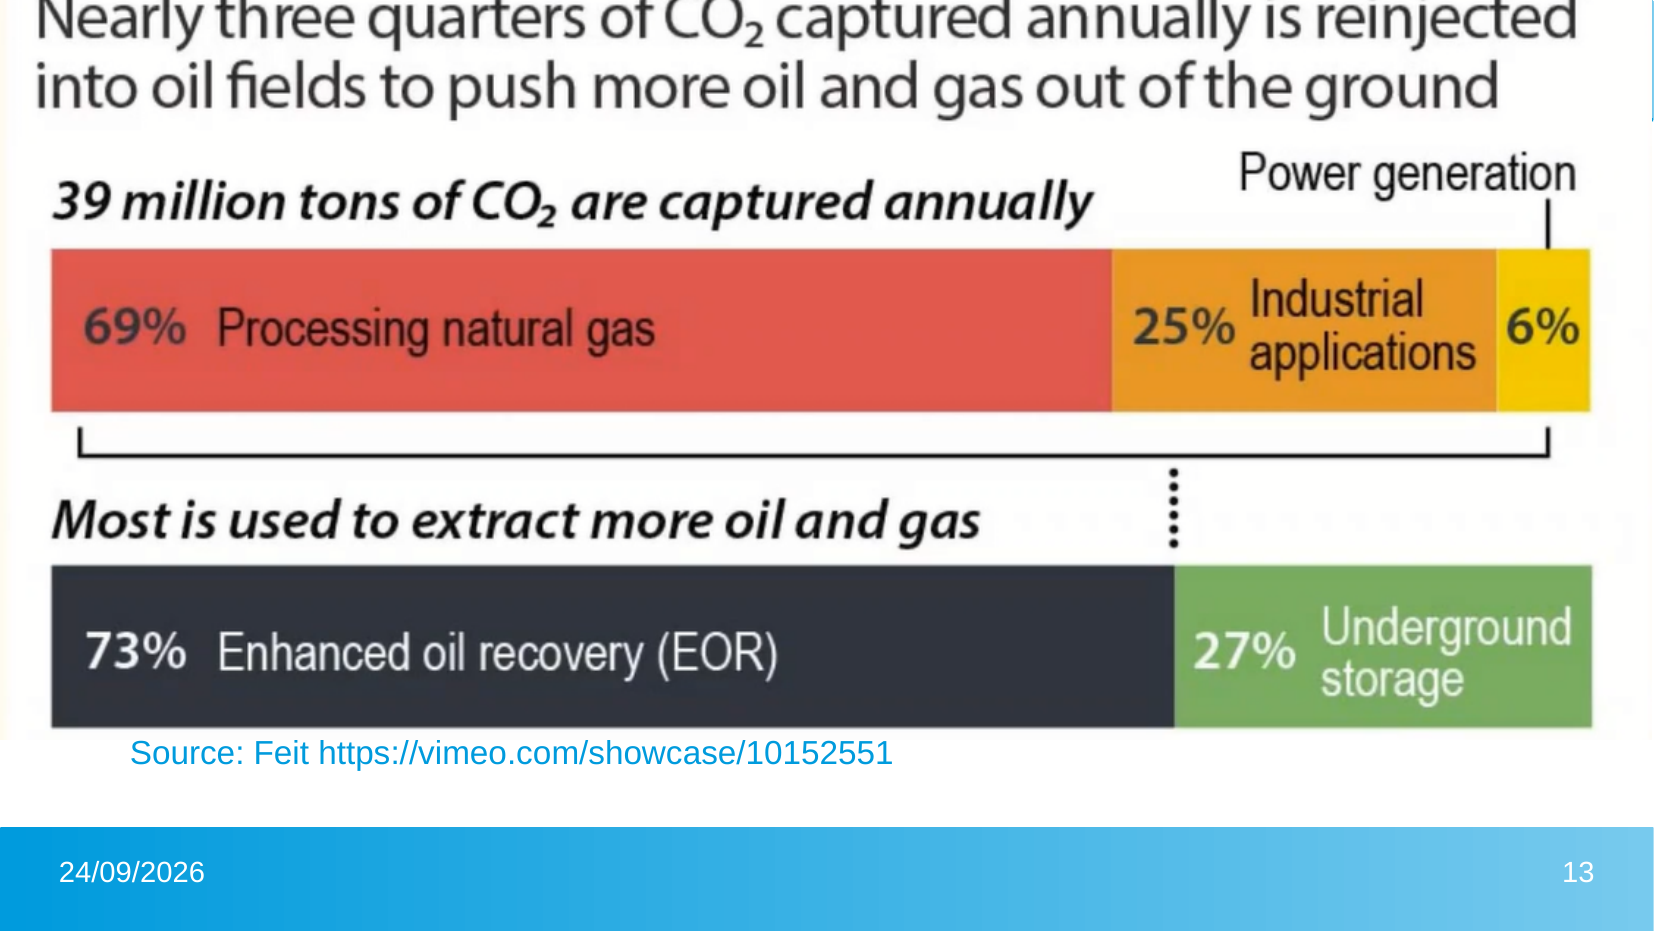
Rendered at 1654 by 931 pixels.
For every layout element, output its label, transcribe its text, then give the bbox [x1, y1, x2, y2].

list Source: Feit https://vimeo.com/showcase/10152551 [59, 740, 1595, 768]
picture [0, 0, 1652, 740]
